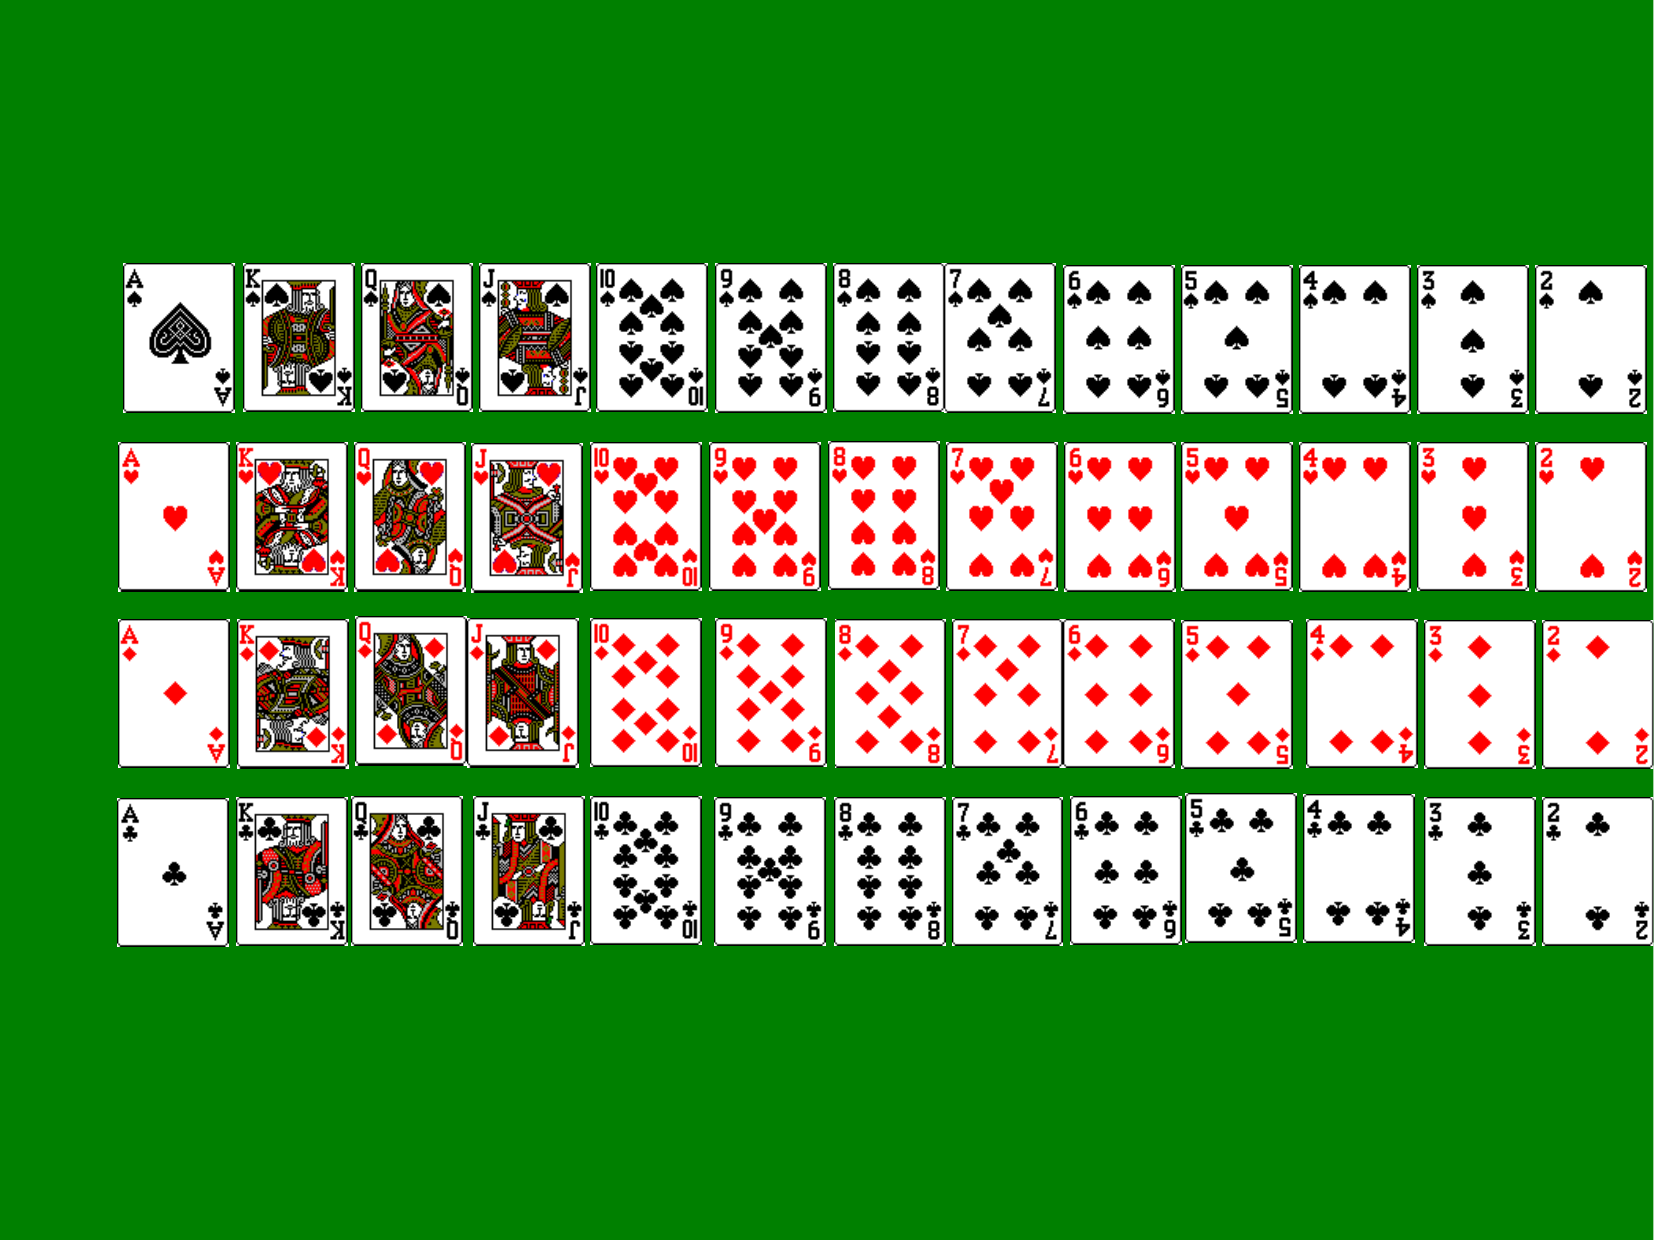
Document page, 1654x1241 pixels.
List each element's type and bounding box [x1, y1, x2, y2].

picture [237, 619, 349, 769]
picture [1424, 797, 1536, 946]
picture [834, 797, 946, 946]
picture [952, 797, 1063, 946]
picture [1063, 265, 1175, 415]
picture [361, 263, 473, 412]
picture [835, 619, 946, 768]
picture [123, 263, 235, 413]
picture [117, 798, 229, 947]
picture [118, 442, 230, 592]
picture [590, 442, 702, 591]
picture [243, 263, 355, 412]
picture [1299, 265, 1411, 414]
picture [1181, 442, 1293, 591]
picture [590, 796, 702, 945]
picture [118, 619, 230, 768]
picture [1070, 796, 1182, 945]
picture [828, 441, 940, 590]
picture [1185, 793, 1297, 943]
picture [473, 796, 585, 946]
picture [471, 443, 583, 593]
picture [1306, 619, 1418, 768]
picture [355, 616, 579, 768]
picture [351, 796, 463, 946]
picture [833, 263, 1056, 413]
picture [1417, 265, 1529, 414]
picture [1181, 620, 1293, 769]
picture [709, 442, 821, 591]
picture [1064, 442, 1176, 592]
picture [479, 263, 591, 412]
picture [1542, 797, 1654, 946]
picture [1303, 794, 1415, 943]
picture [946, 442, 1058, 591]
picture [1299, 442, 1411, 592]
picture [715, 263, 827, 413]
picture [714, 797, 826, 946]
picture [715, 618, 827, 767]
picture [952, 619, 1175, 768]
picture [1424, 620, 1536, 769]
picture [1535, 442, 1647, 592]
picture [1535, 265, 1647, 414]
picture [1417, 442, 1529, 591]
picture [596, 263, 708, 412]
picture [354, 442, 466, 592]
picture [1181, 265, 1293, 415]
picture [1542, 620, 1654, 769]
picture [236, 442, 348, 592]
picture [590, 618, 702, 767]
picture [236, 797, 348, 946]
